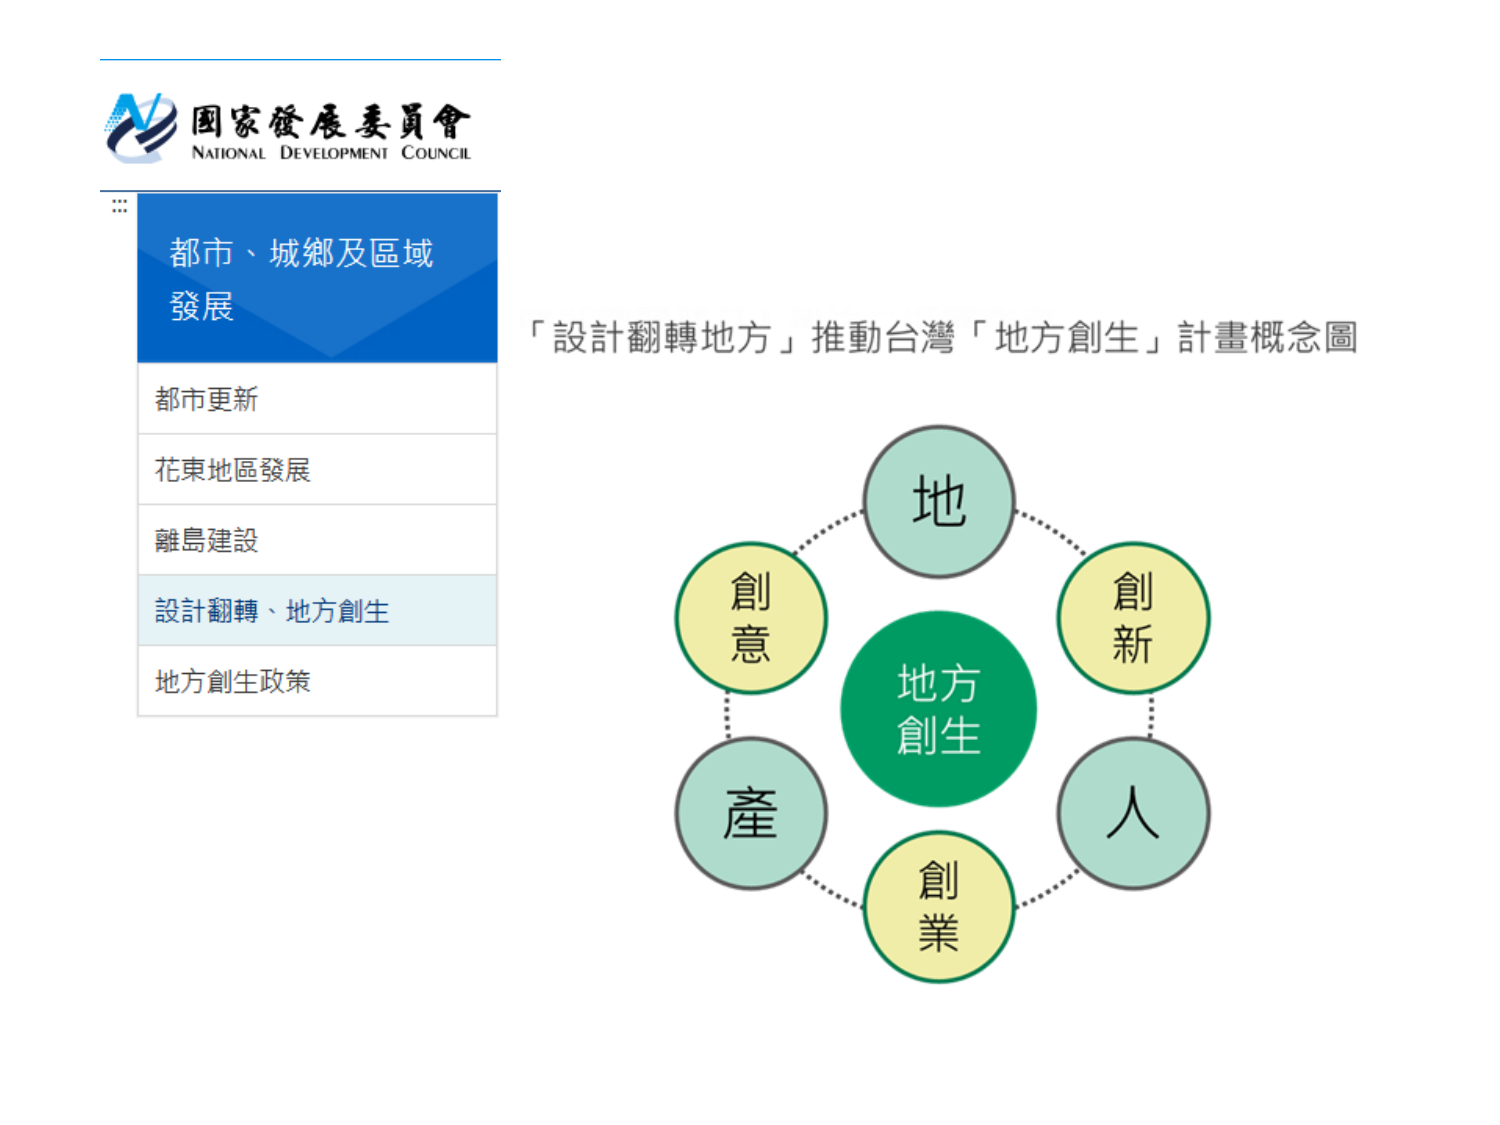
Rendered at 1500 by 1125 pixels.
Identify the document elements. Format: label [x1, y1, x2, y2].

picture [510, 300, 1400, 1014]
picture [100, 59, 501, 720]
